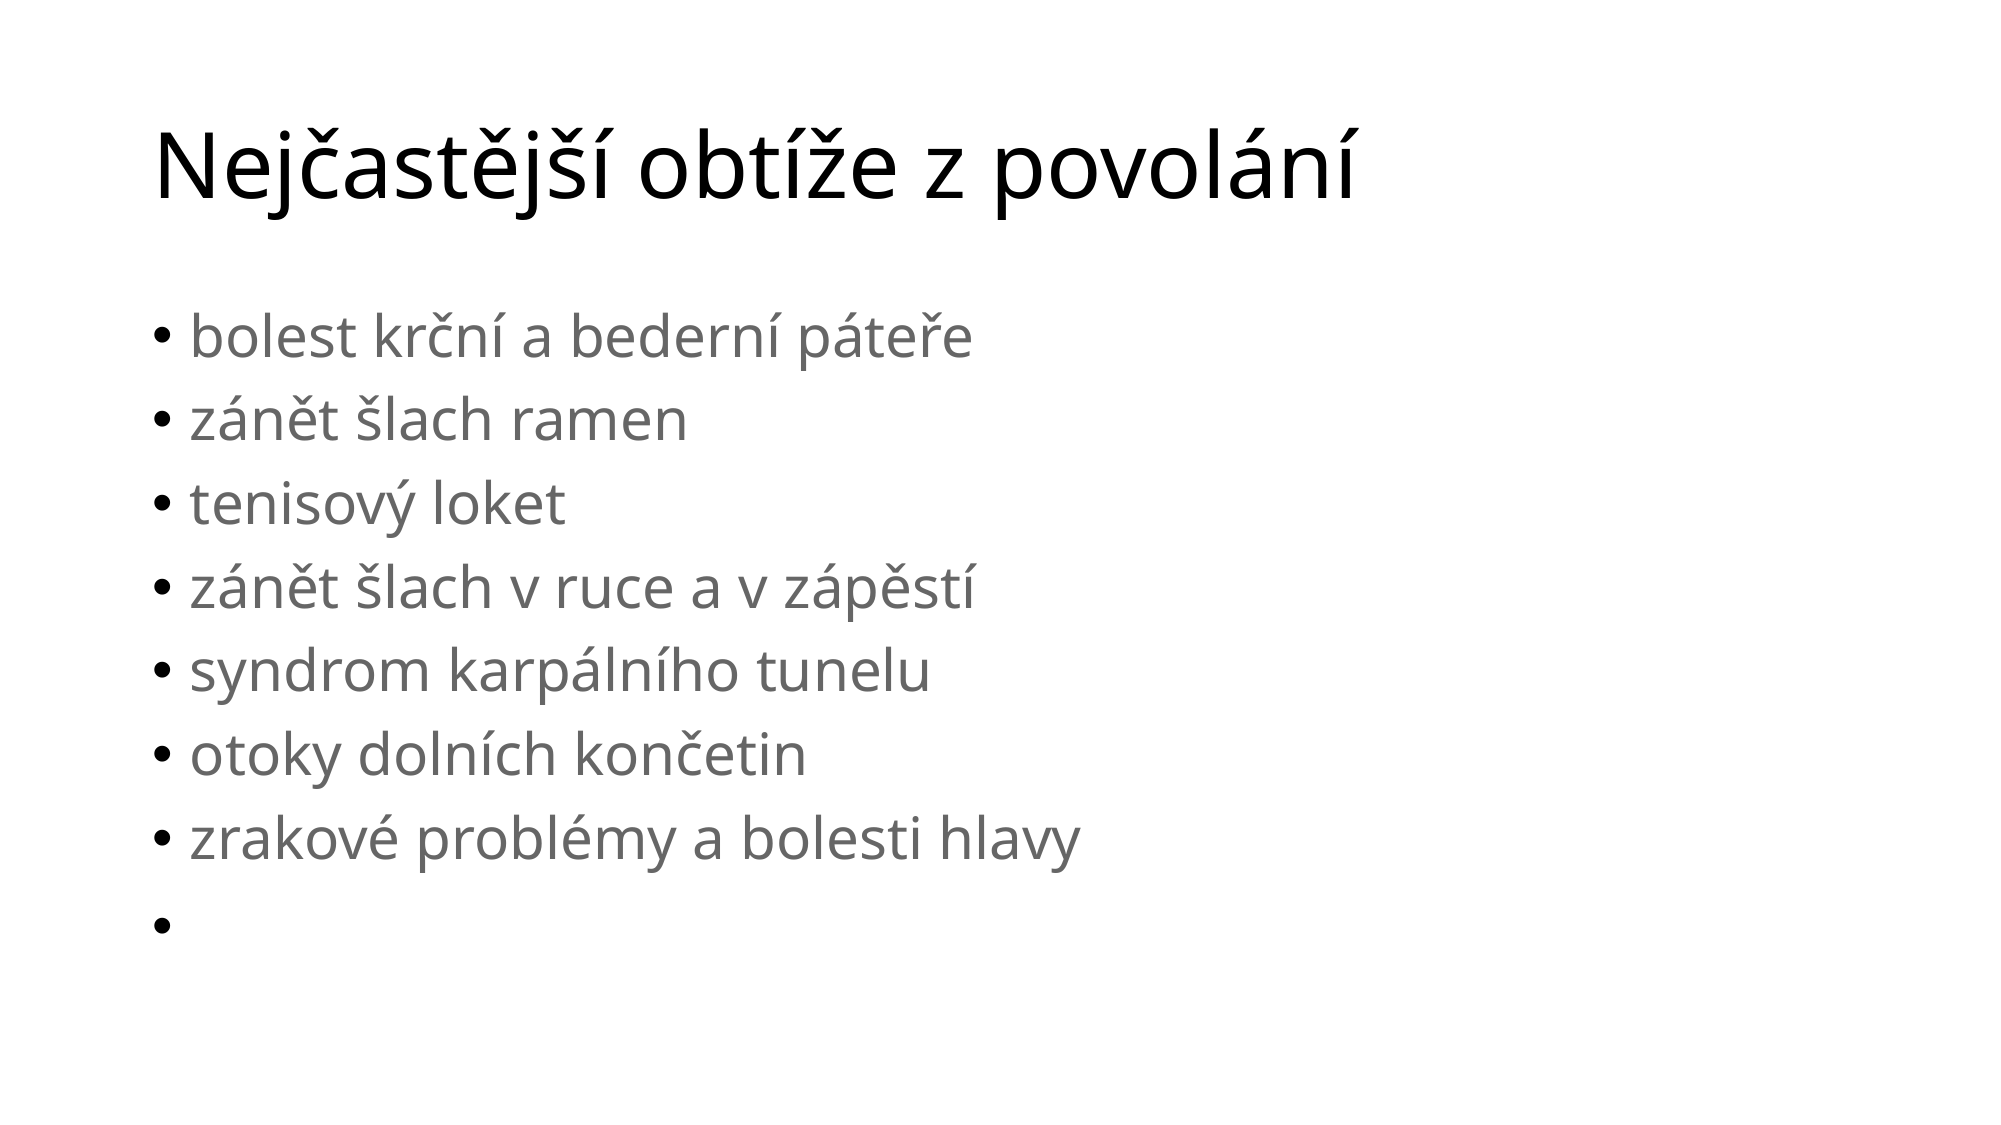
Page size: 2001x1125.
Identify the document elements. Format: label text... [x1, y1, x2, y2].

list bolest krční a bederní páteře zánět šlach ramen tenisový loket zánět šlach v ruce a v zápěstí syndrom karpálního tunelu otoky dolních končetin zrakové problémy a bolesti hlavy [137, 299, 1863, 1014]
title Nejčastější obtíže z povolání [137, 59, 1863, 278]
